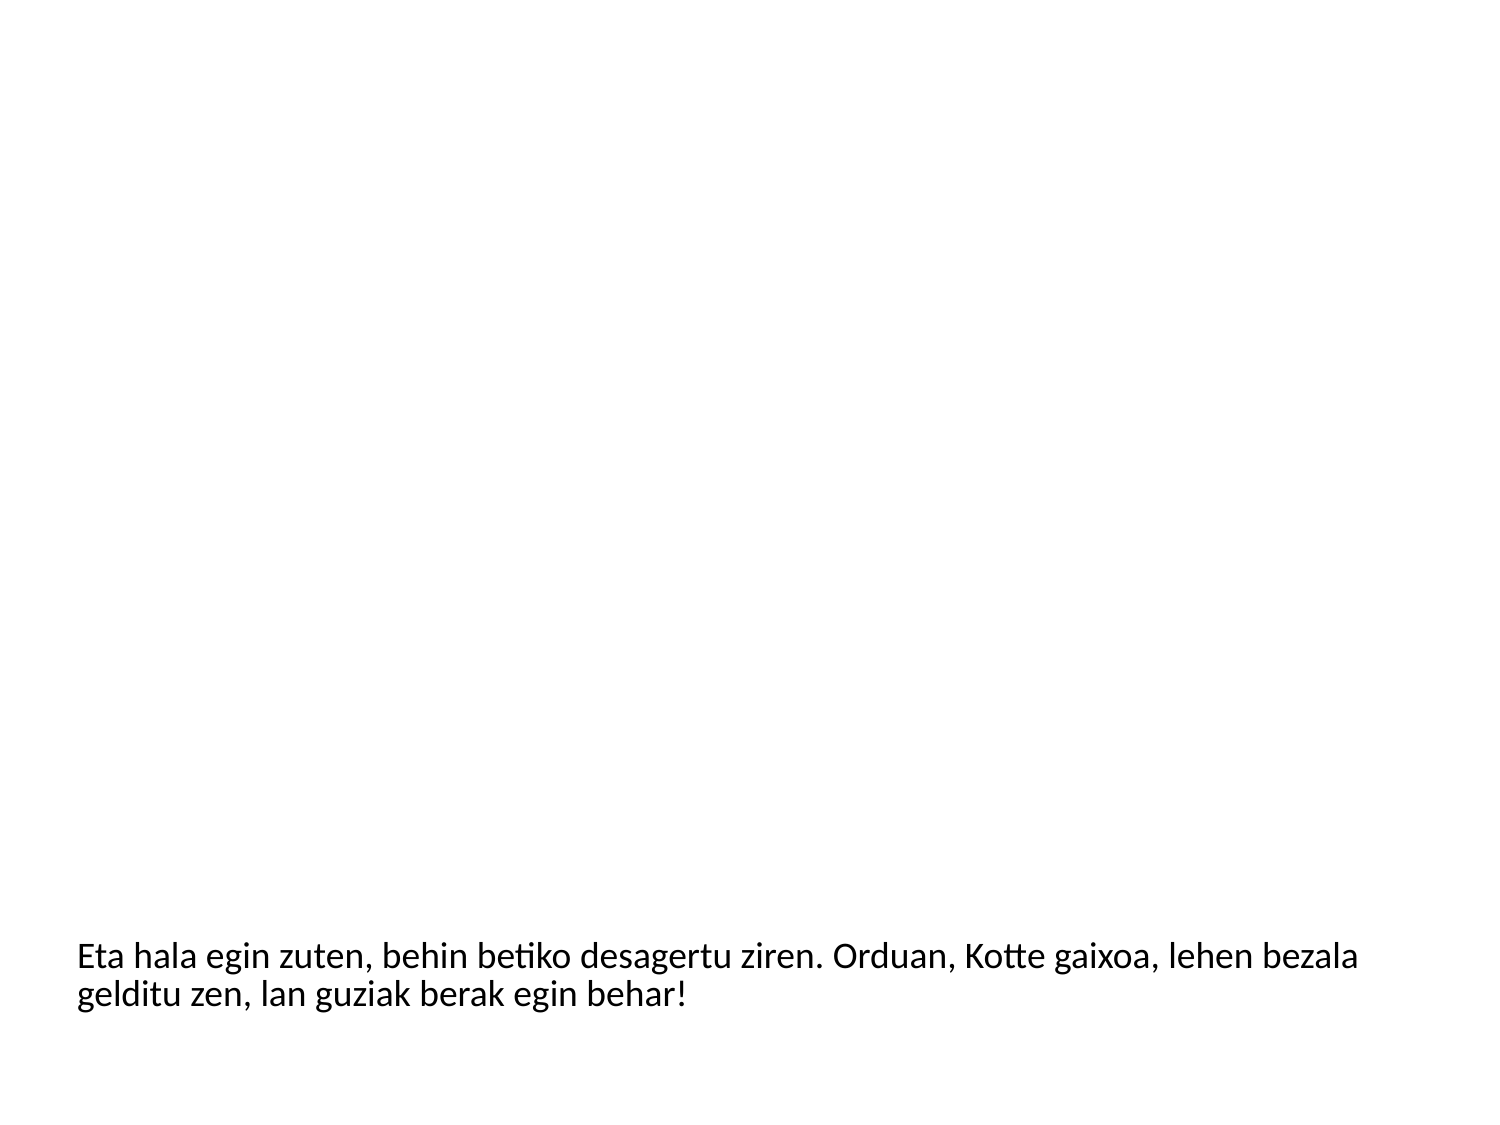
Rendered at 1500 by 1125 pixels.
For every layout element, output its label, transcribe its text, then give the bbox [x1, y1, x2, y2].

text_box Eta hala egin zuten, behin betiko desagertu ziren. Orduan, Kotte gaixoa, lehen bezala gelditu zen, lan guziak berak egin behar! [62, 933, 1500, 1024]
